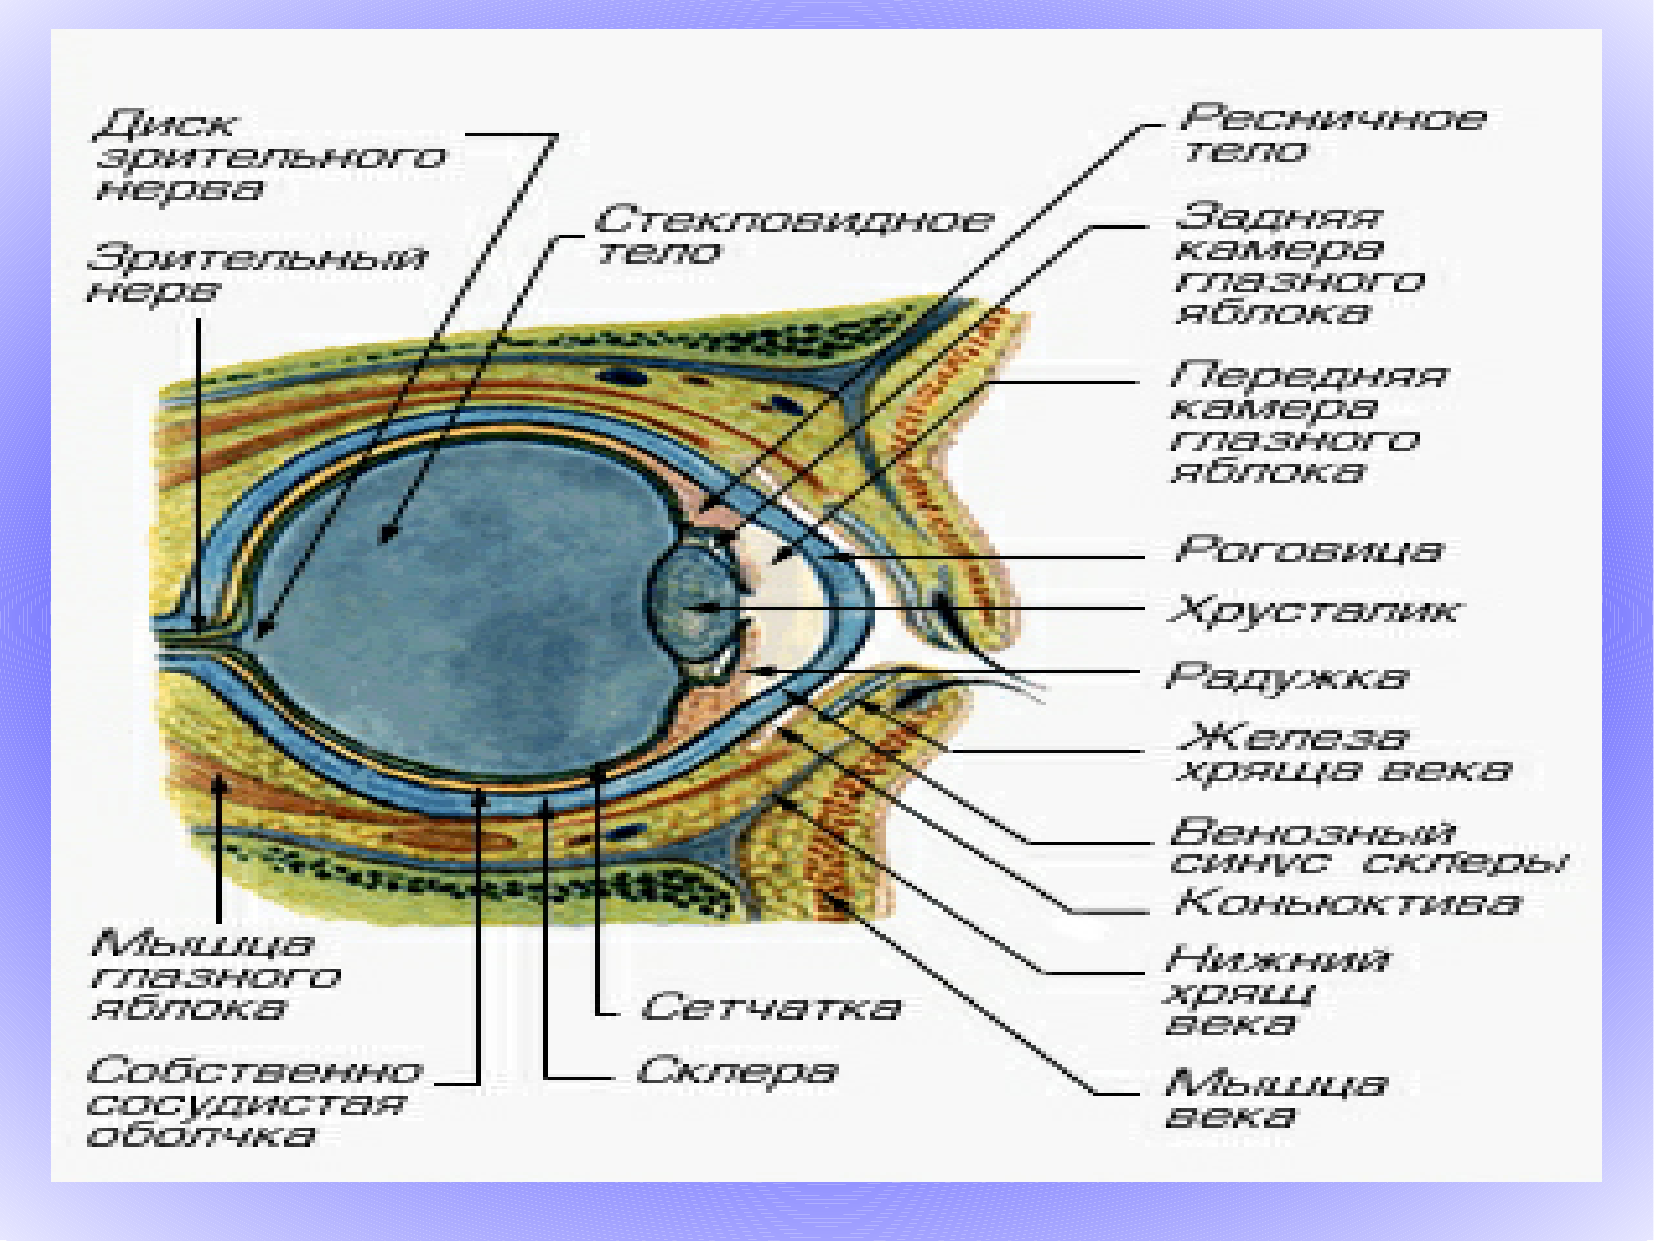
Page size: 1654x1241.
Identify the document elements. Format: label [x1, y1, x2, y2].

chart [51, 29, 1602, 1182]
